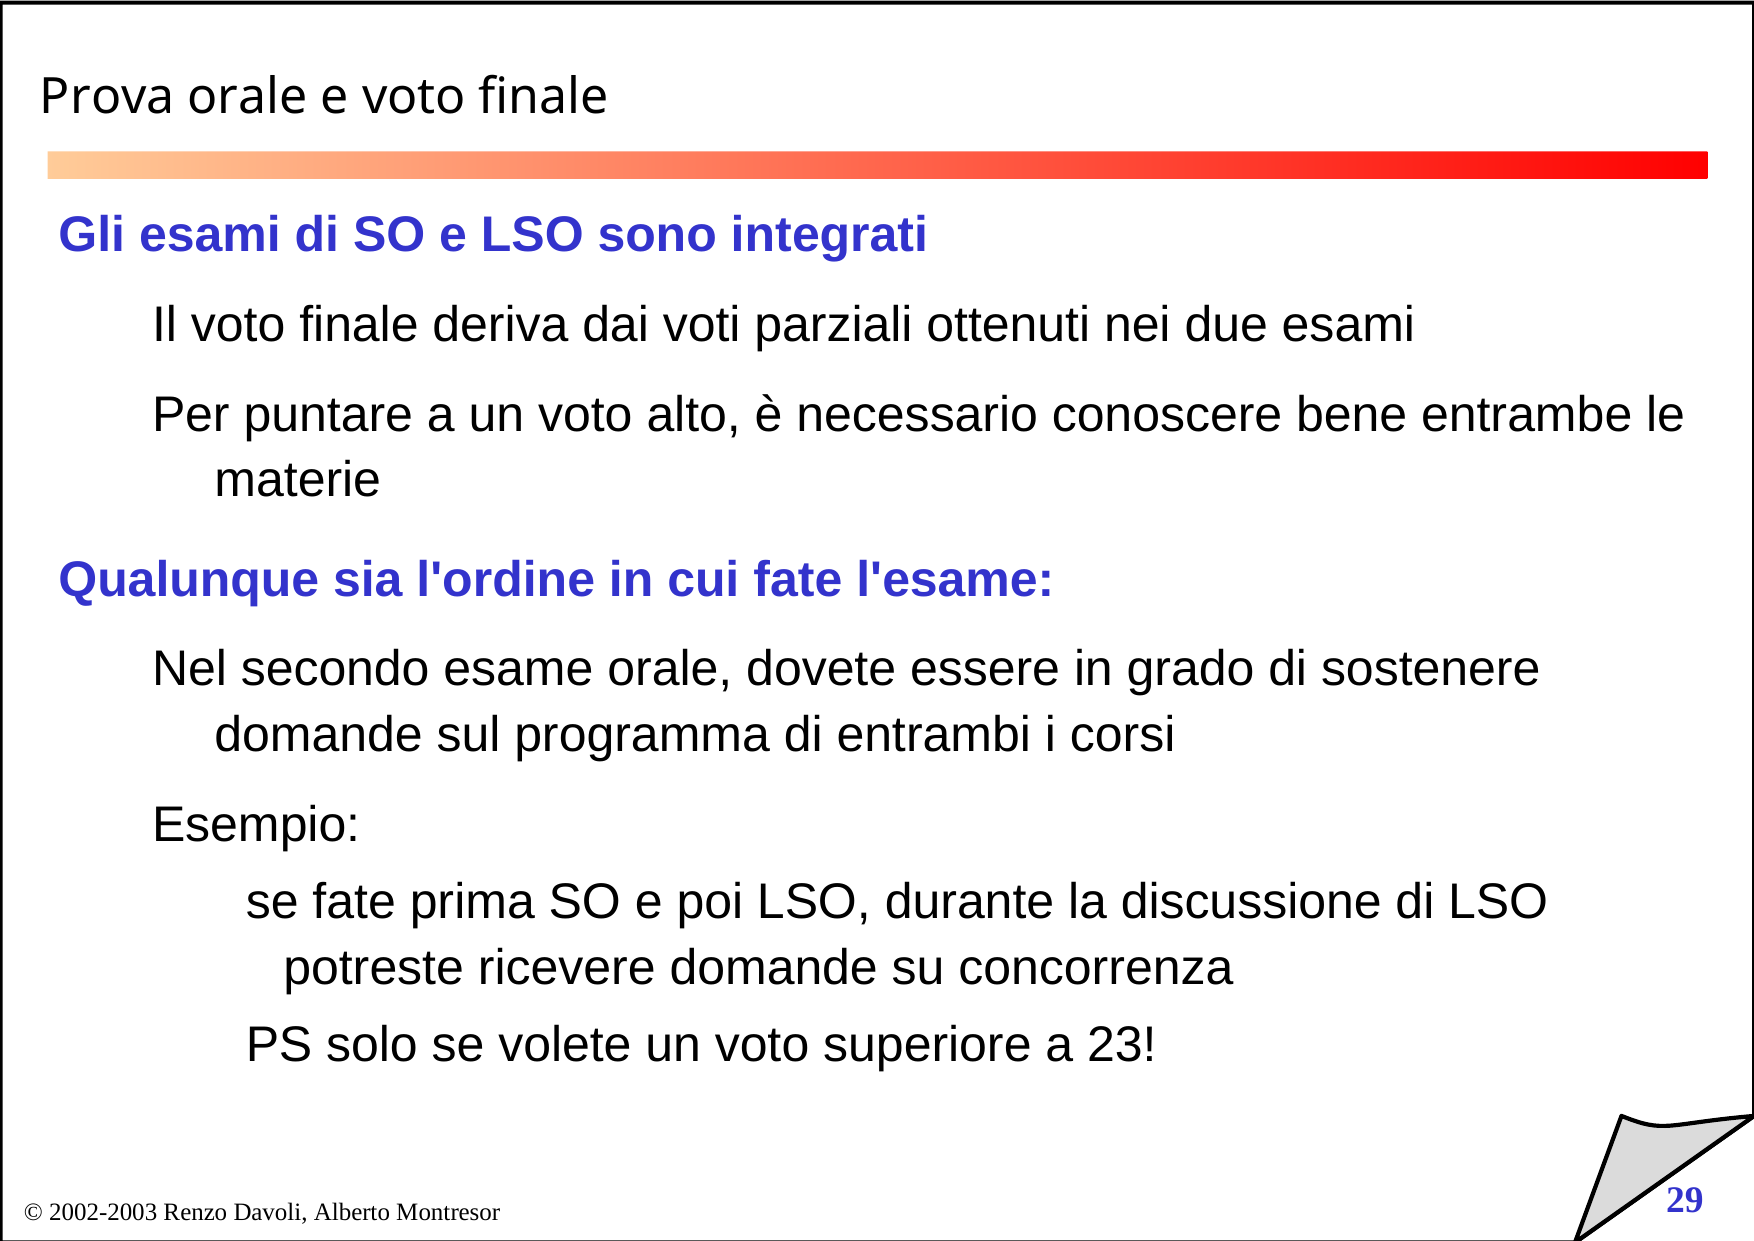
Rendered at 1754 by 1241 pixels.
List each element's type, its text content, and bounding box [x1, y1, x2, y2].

title Prova orale e voto finale [40, 48, 1713, 144]
list Gli esami di SO e LSO sono integrati Il voto finale deriva dai voti parziali ottenuti nei due esami Per puntare a un voto alto, è necessario conoscere bene entrambe le materie Qualunque sia l'ordine in cui fate l'esame: Nel secondo esame orale, dovete essere in grado di sostenere domande sul programma di entrambi i corsi Esempio: se fate prima SO e poi LSO, durante la discussione di LSO potreste ricevere domande su concorrenza PS solo se volete un voto superiore a 23! [58, 206, 1696, 1079]
